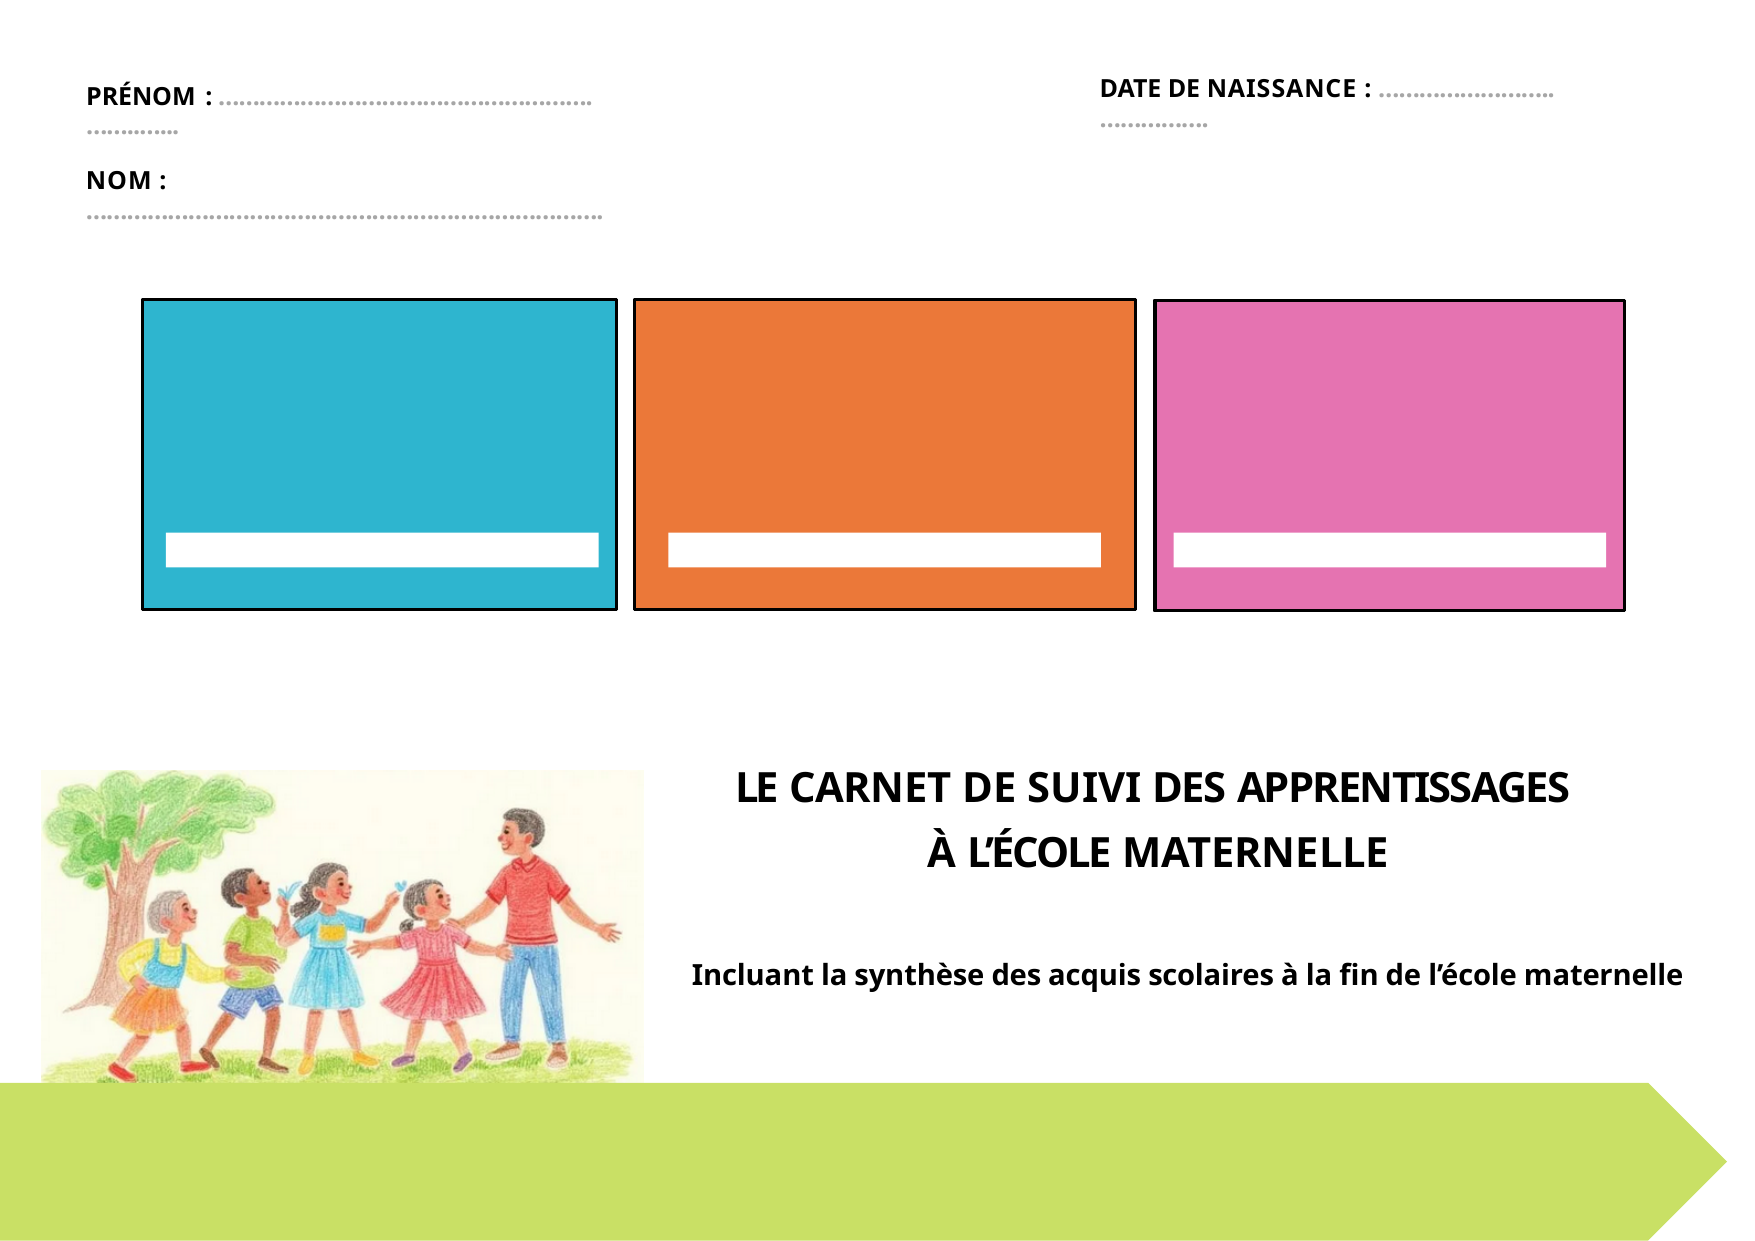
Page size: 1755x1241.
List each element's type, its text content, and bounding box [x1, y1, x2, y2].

text_box LE CARNET DE SUIVI DES APPRENTISSAGES À L’ÉCOLE MATERNELLE Incluant la synthèse des acquis scolaires à la fin de l’école maternelle [627, 737, 1688, 1057]
text_box [634, 299, 1136, 610]
text_box [142, 299, 617, 610]
text_box [1155, 300, 1625, 611]
text_box PRÉNOM : ……………………………………………….……..…... [83, 77, 627, 140]
text_box [0, 1082, 1728, 1241]
text_box NOM : …………………………………………………………………. [83, 162, 644, 225]
picture [27, 770, 644, 1082]
text_box DATE DE NAISSANCE : ……………………..……………. [1097, 70, 1648, 133]
